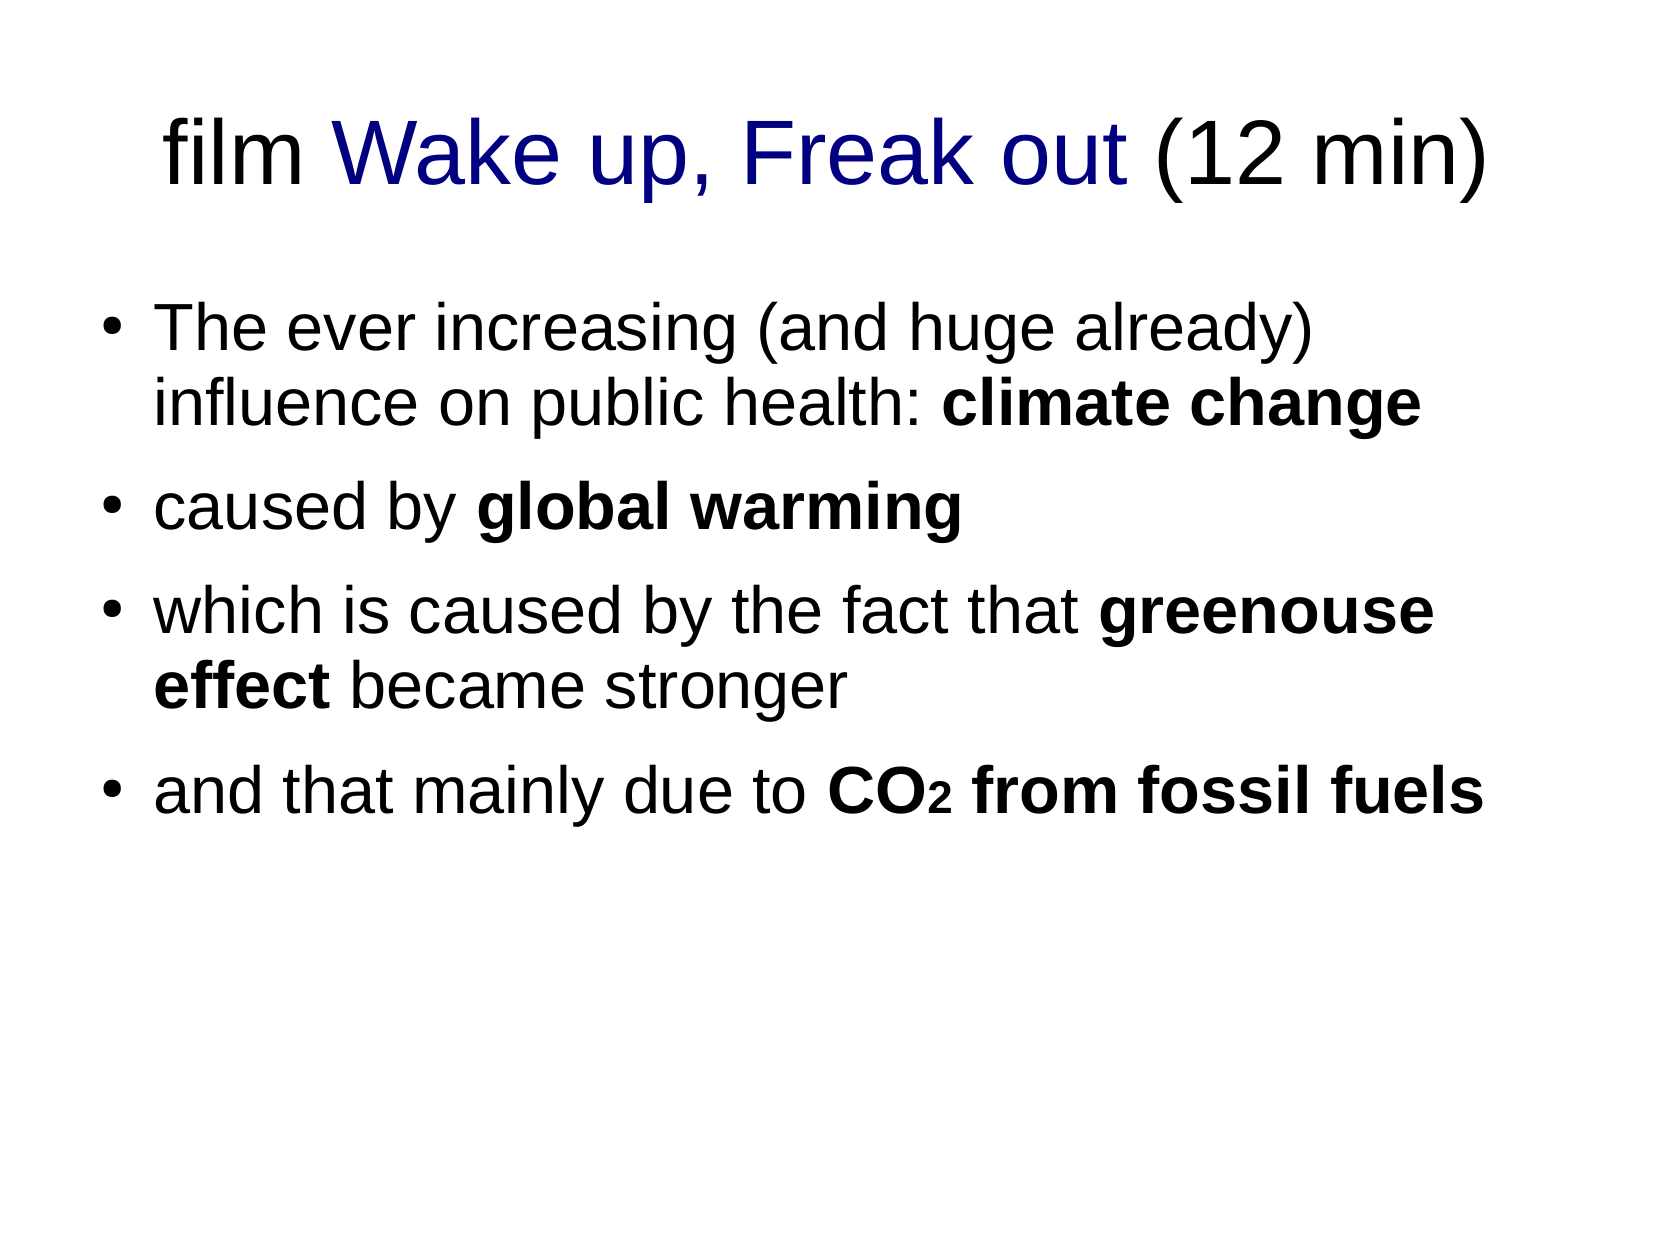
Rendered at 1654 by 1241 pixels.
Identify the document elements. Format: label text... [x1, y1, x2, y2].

list The ever increasing (and huge already) influence on public health: climate change caused by global warming which is caused by the fact that greenouse effect became stronger and that mainly due to CO2 from fossil fuels [82, 290, 1571, 1109]
title film Wake up, Freak out (12 min) [82, 49, 1571, 257]
